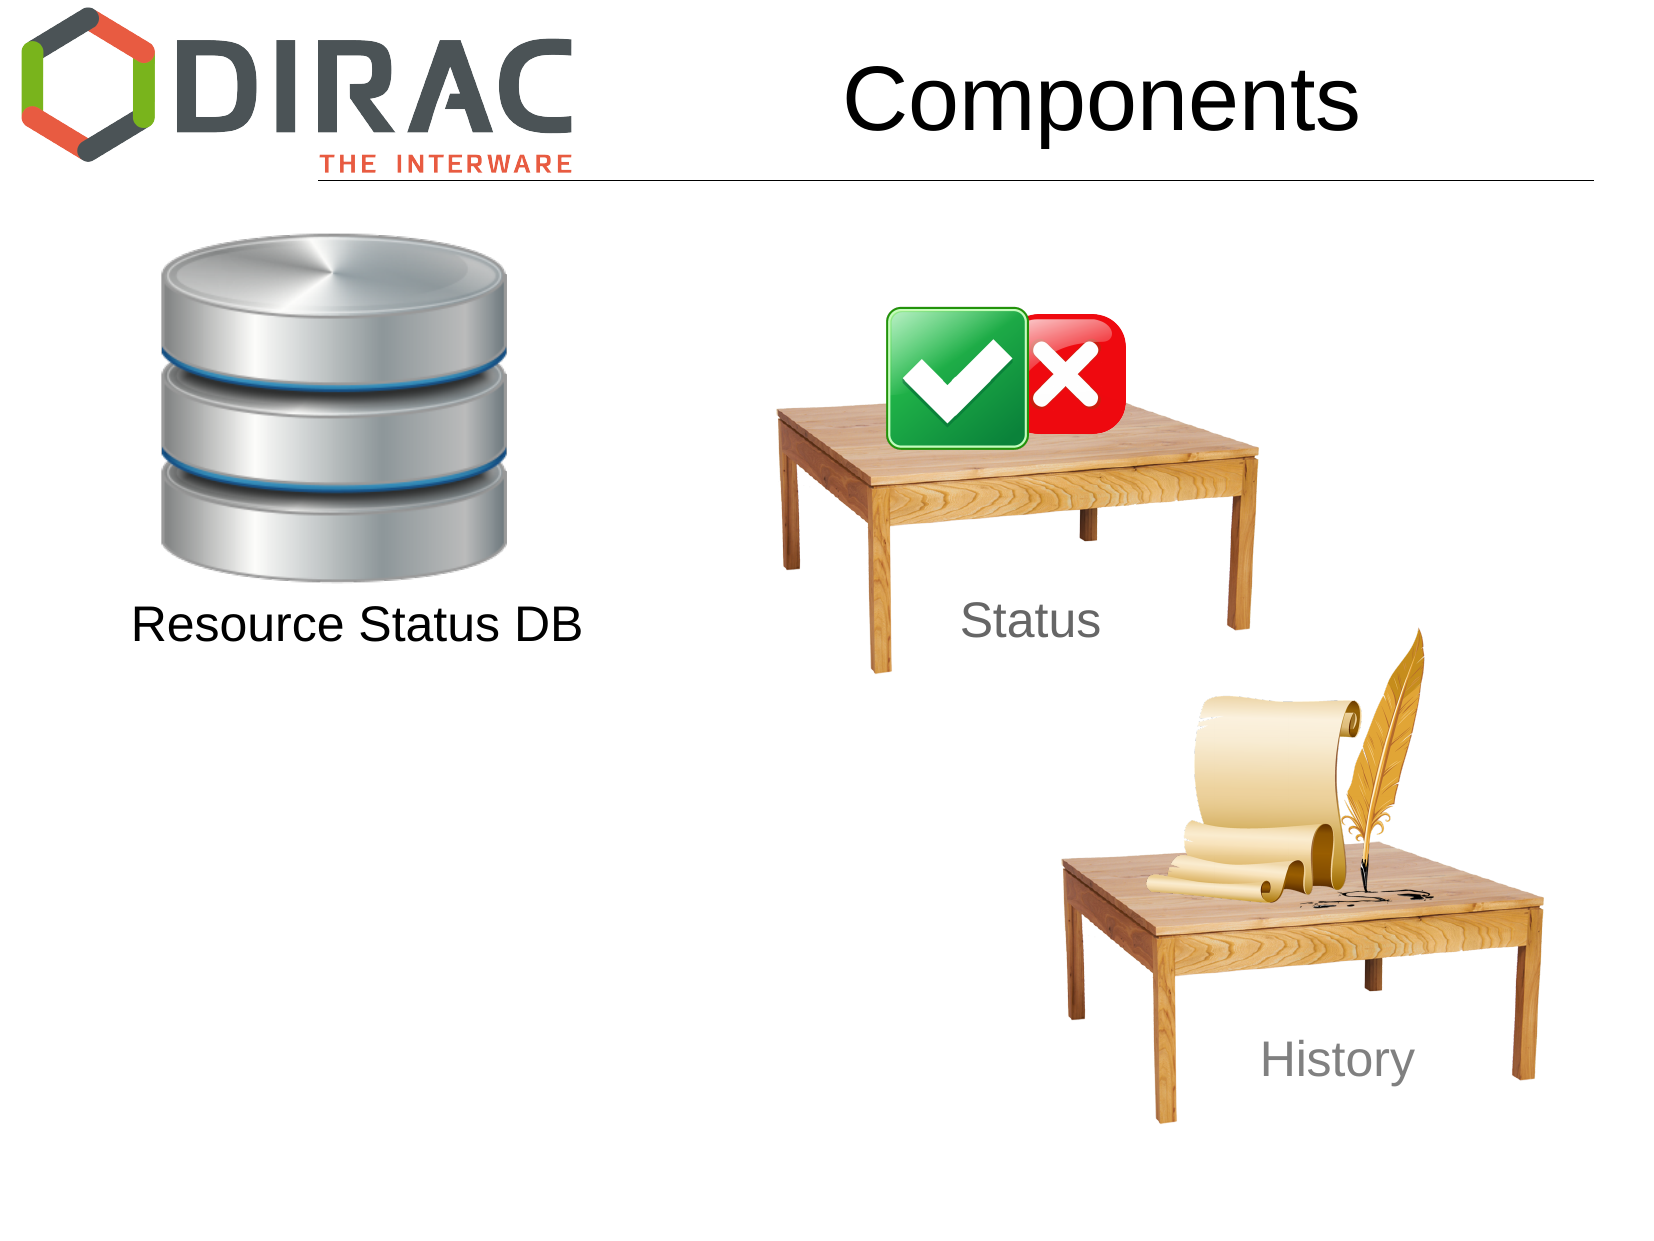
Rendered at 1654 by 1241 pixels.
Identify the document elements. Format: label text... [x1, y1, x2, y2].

picture [155, 230, 511, 586]
title Components [615, 32, 1591, 166]
text_box Resource Status DB [116, 589, 616, 717]
picture [4, 0, 589, 181]
text_box Status [945, 585, 1141, 671]
text_box History [1245, 1024, 1441, 1111]
picture [774, 269, 1546, 1126]
